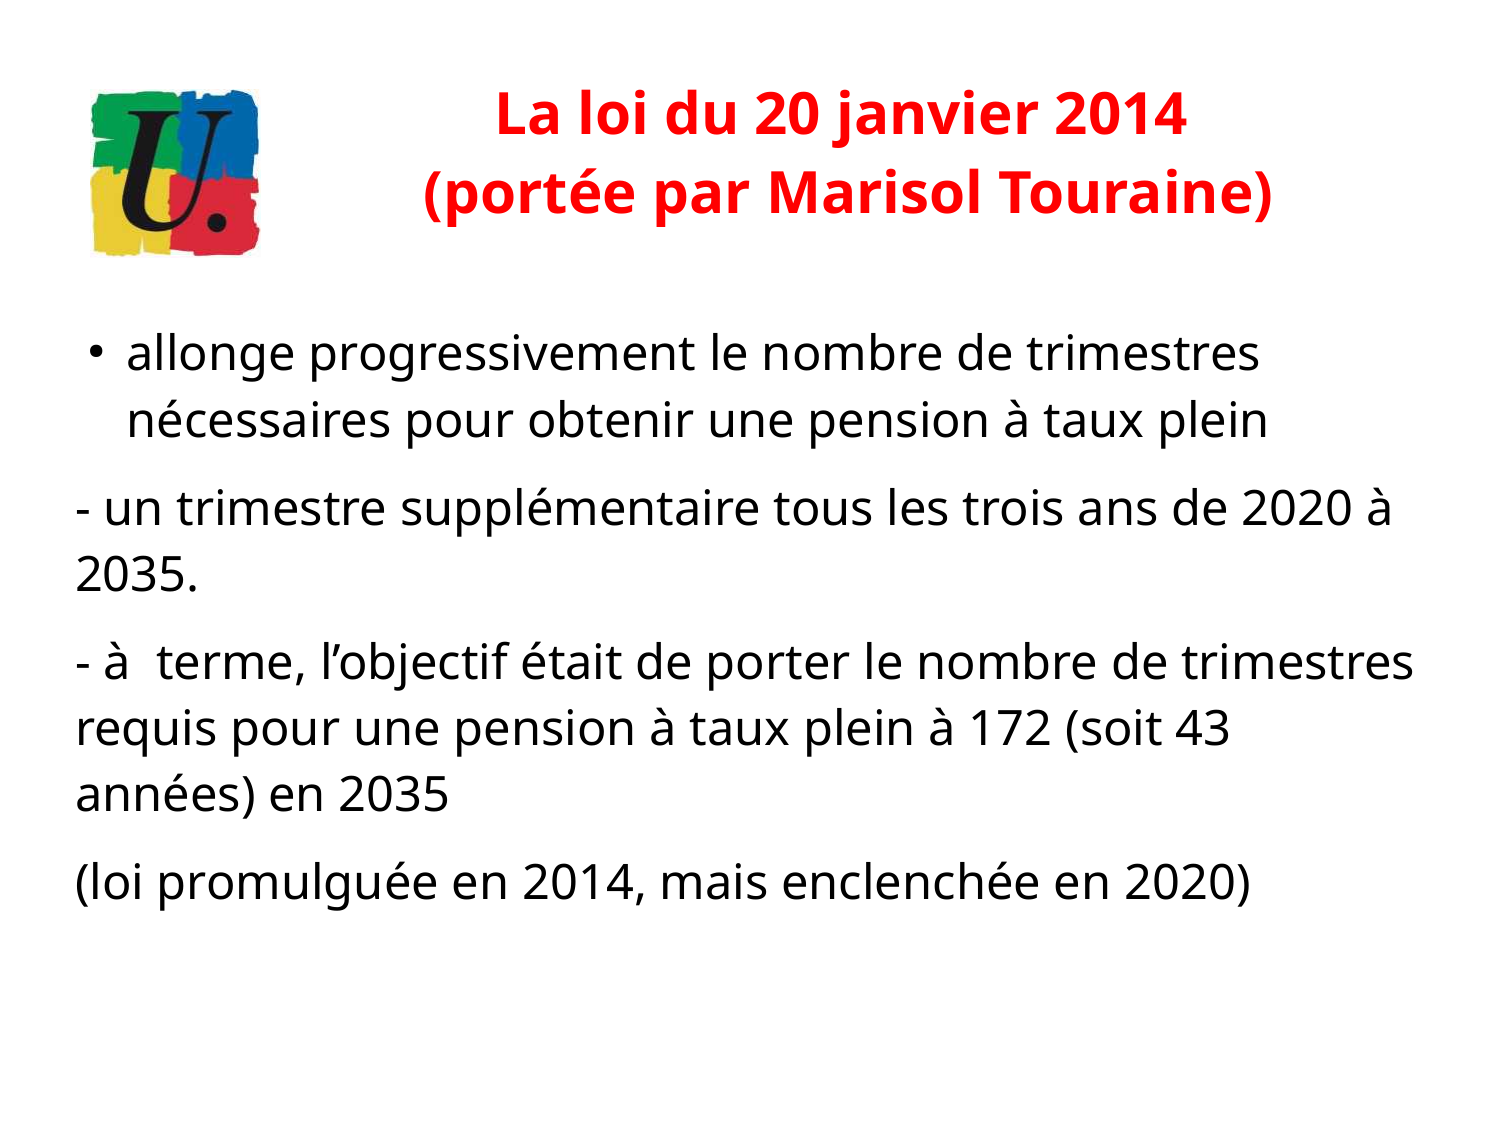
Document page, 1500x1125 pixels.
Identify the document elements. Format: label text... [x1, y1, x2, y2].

picture [90, 89, 261, 258]
title La loi du 20 janvier 2014 (portée par Marisol Touraine) [279, 29, 1418, 274]
list allonge progressivement le nombre de trimestres nécessaires pour obtenir une pension à taux plein - un trimestre supplémentaire tous les trois ans de 2020 à 2035. - à terme, l’objectif était de porter le nombre de trimestres requis pour une pension à taux plein à 172 (soit 43 années) en 2035 (loi promulguée en 2014, mais enclenchée en 2020) [75, 318, 1425, 916]
